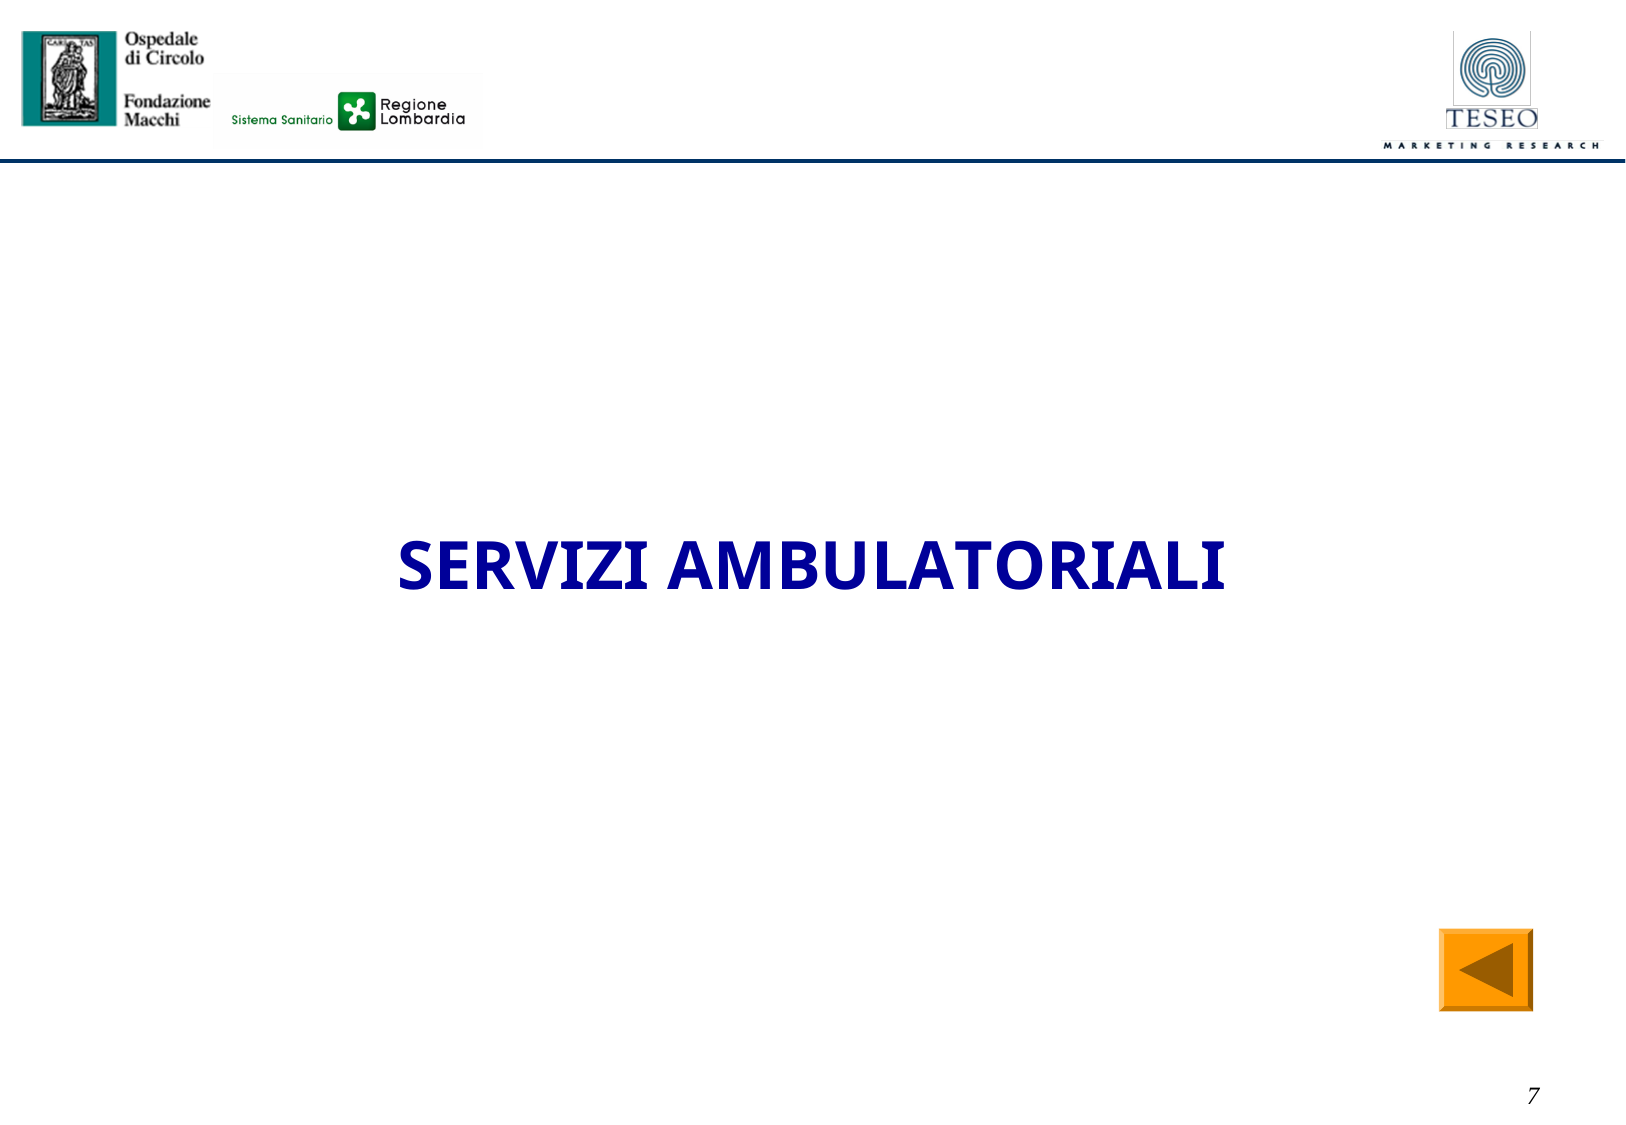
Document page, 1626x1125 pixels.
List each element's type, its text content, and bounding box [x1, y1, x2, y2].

text_box SERVIZI AMBULATORIALI [121, 469, 1504, 657]
text_box (valori medi, scala 1-7) [1438, 928, 1445, 1012]
picture [1381, 31, 1604, 149]
picture [21, 31, 483, 149]
text_box [1440, 928, 1534, 1012]
